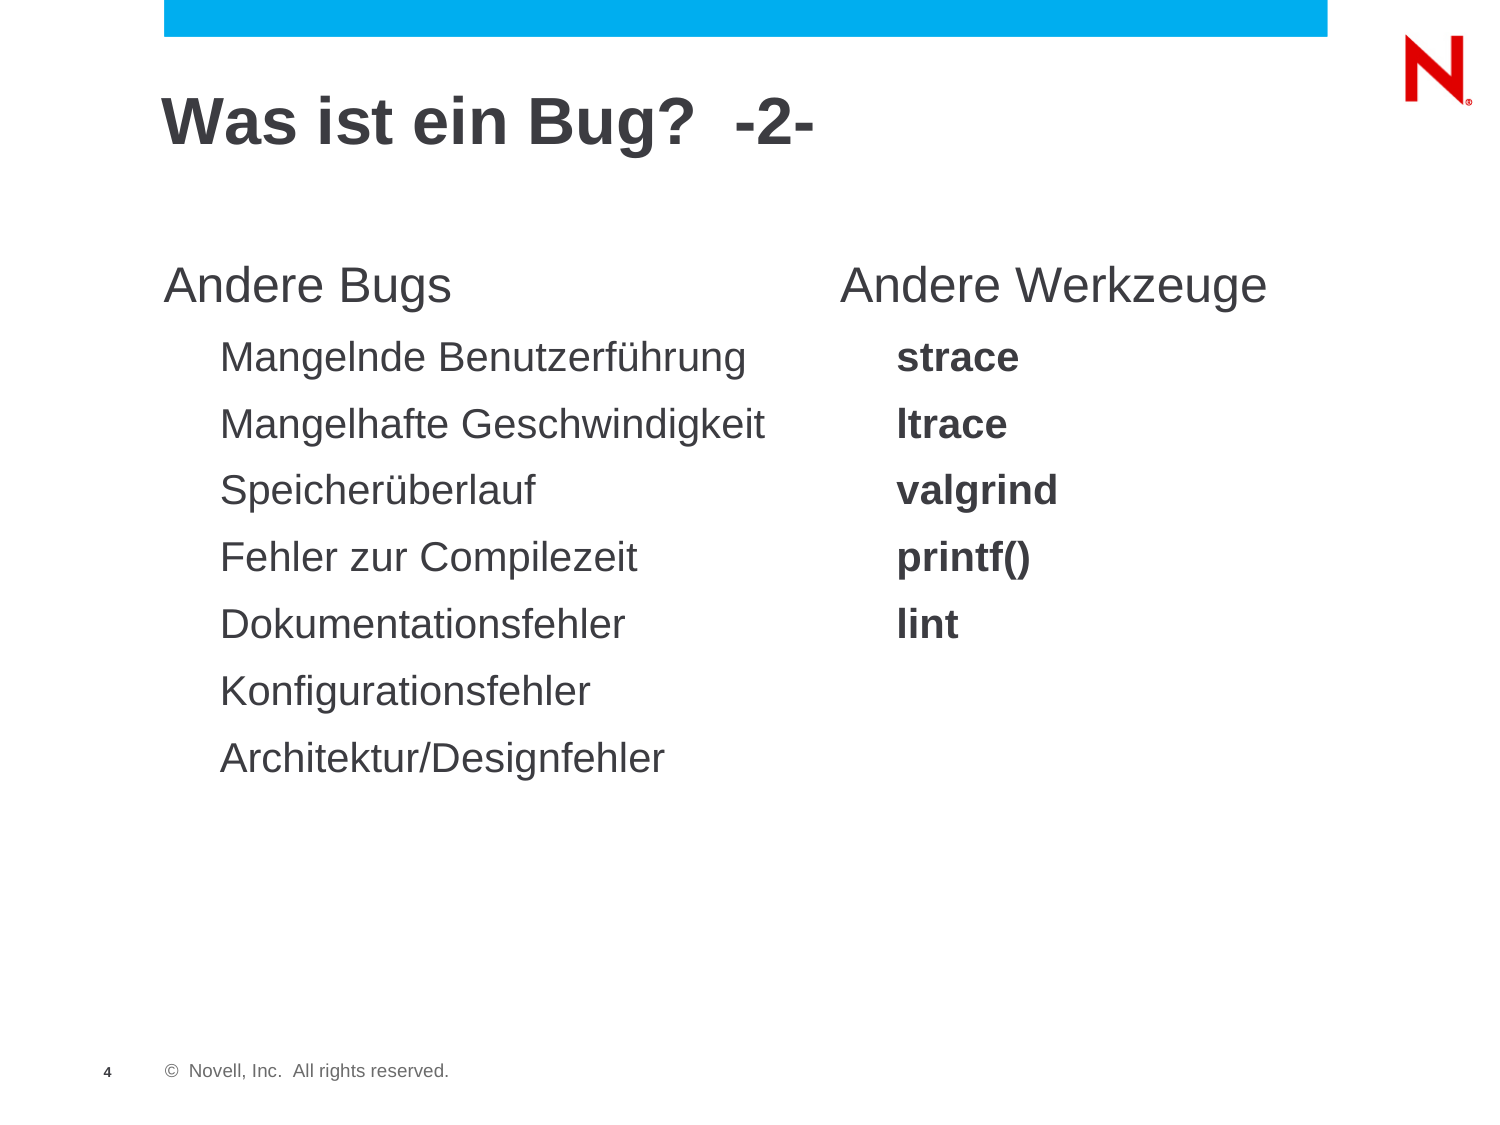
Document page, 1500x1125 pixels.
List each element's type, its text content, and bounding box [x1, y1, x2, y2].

picture [1403, 32, 1473, 107]
list Andere Bugs Mangelnde Benutzerführung Mangelhafte Geschwindigkeit Speicherüberlauf Fehler zur Compilezeit Dokumentationsfehler Konfigurationsfehler Architektur/Designfehler [163, 254, 804, 986]
title Was ist ein Bug? -2- [161, 41, 1383, 205]
list Andere Werkzeuge strace ltrace valgrind printf() lint [840, 254, 1404, 986]
